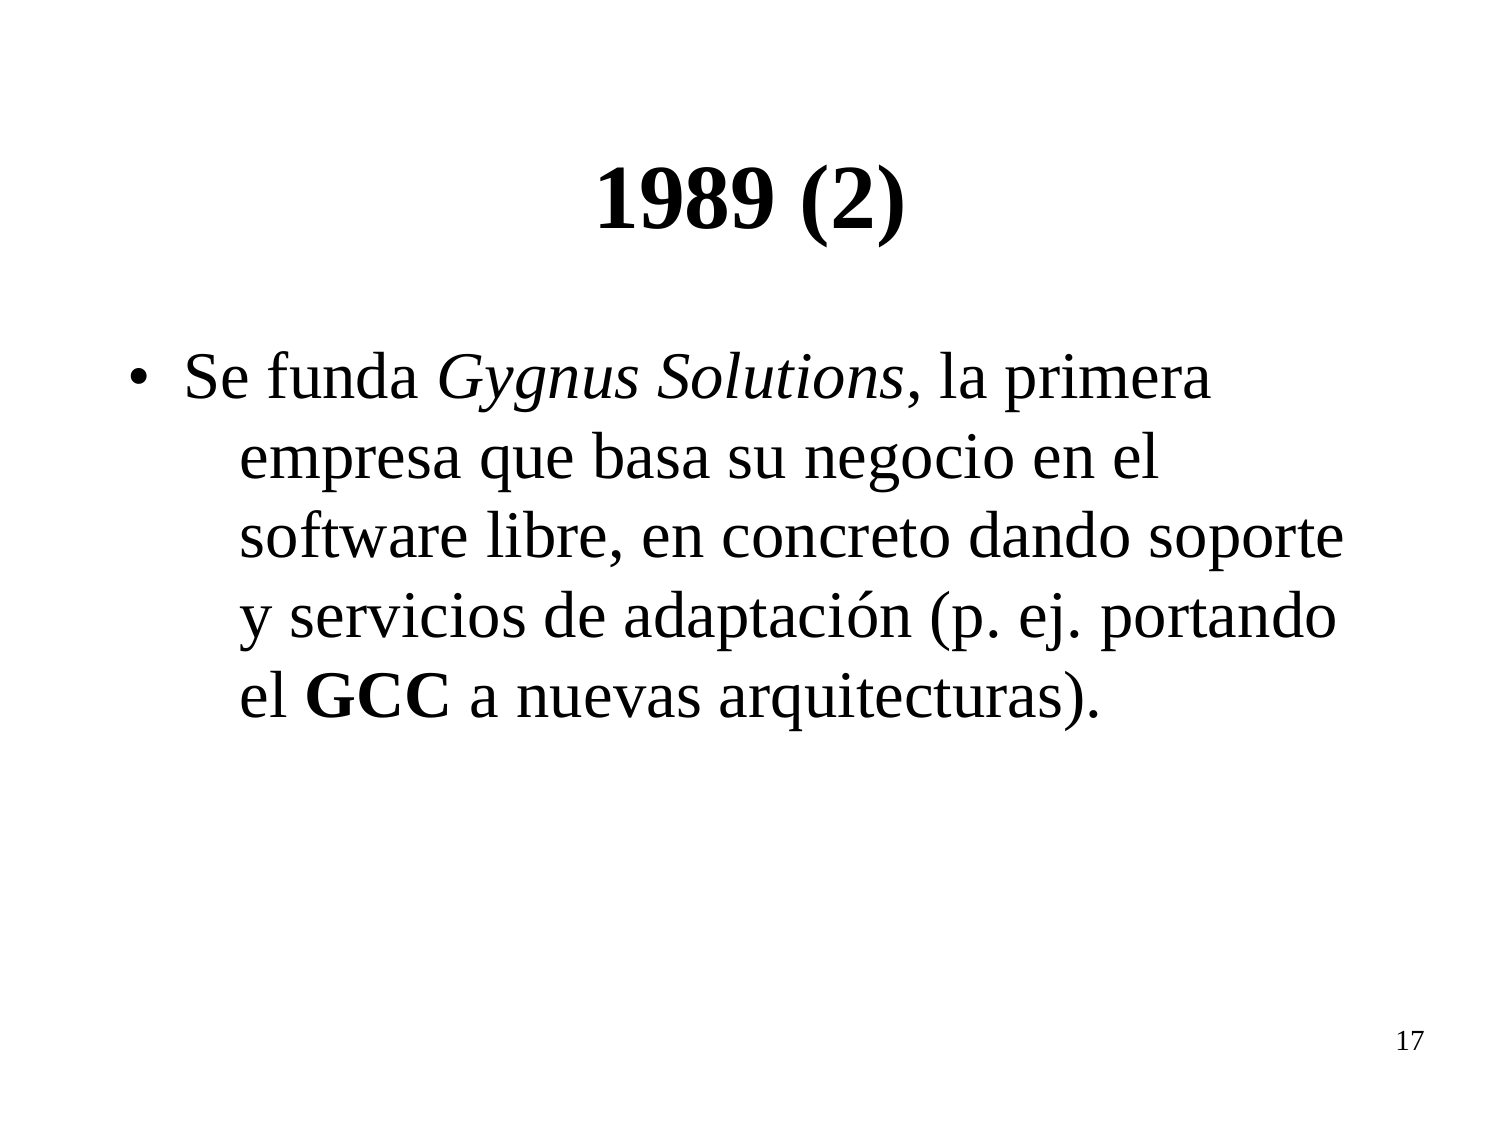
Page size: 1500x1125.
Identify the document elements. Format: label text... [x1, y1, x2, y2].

title 1989 (2) [112, 99, 1388, 288]
list Se funda Gygnus Solutions, la primera empresa que basa su negocio en el software libre, en concreto dando soporte y servicios de adaptación (p. ej. portando el GCC a nuevas arquitecturas). [112, 324, 1388, 1000]
